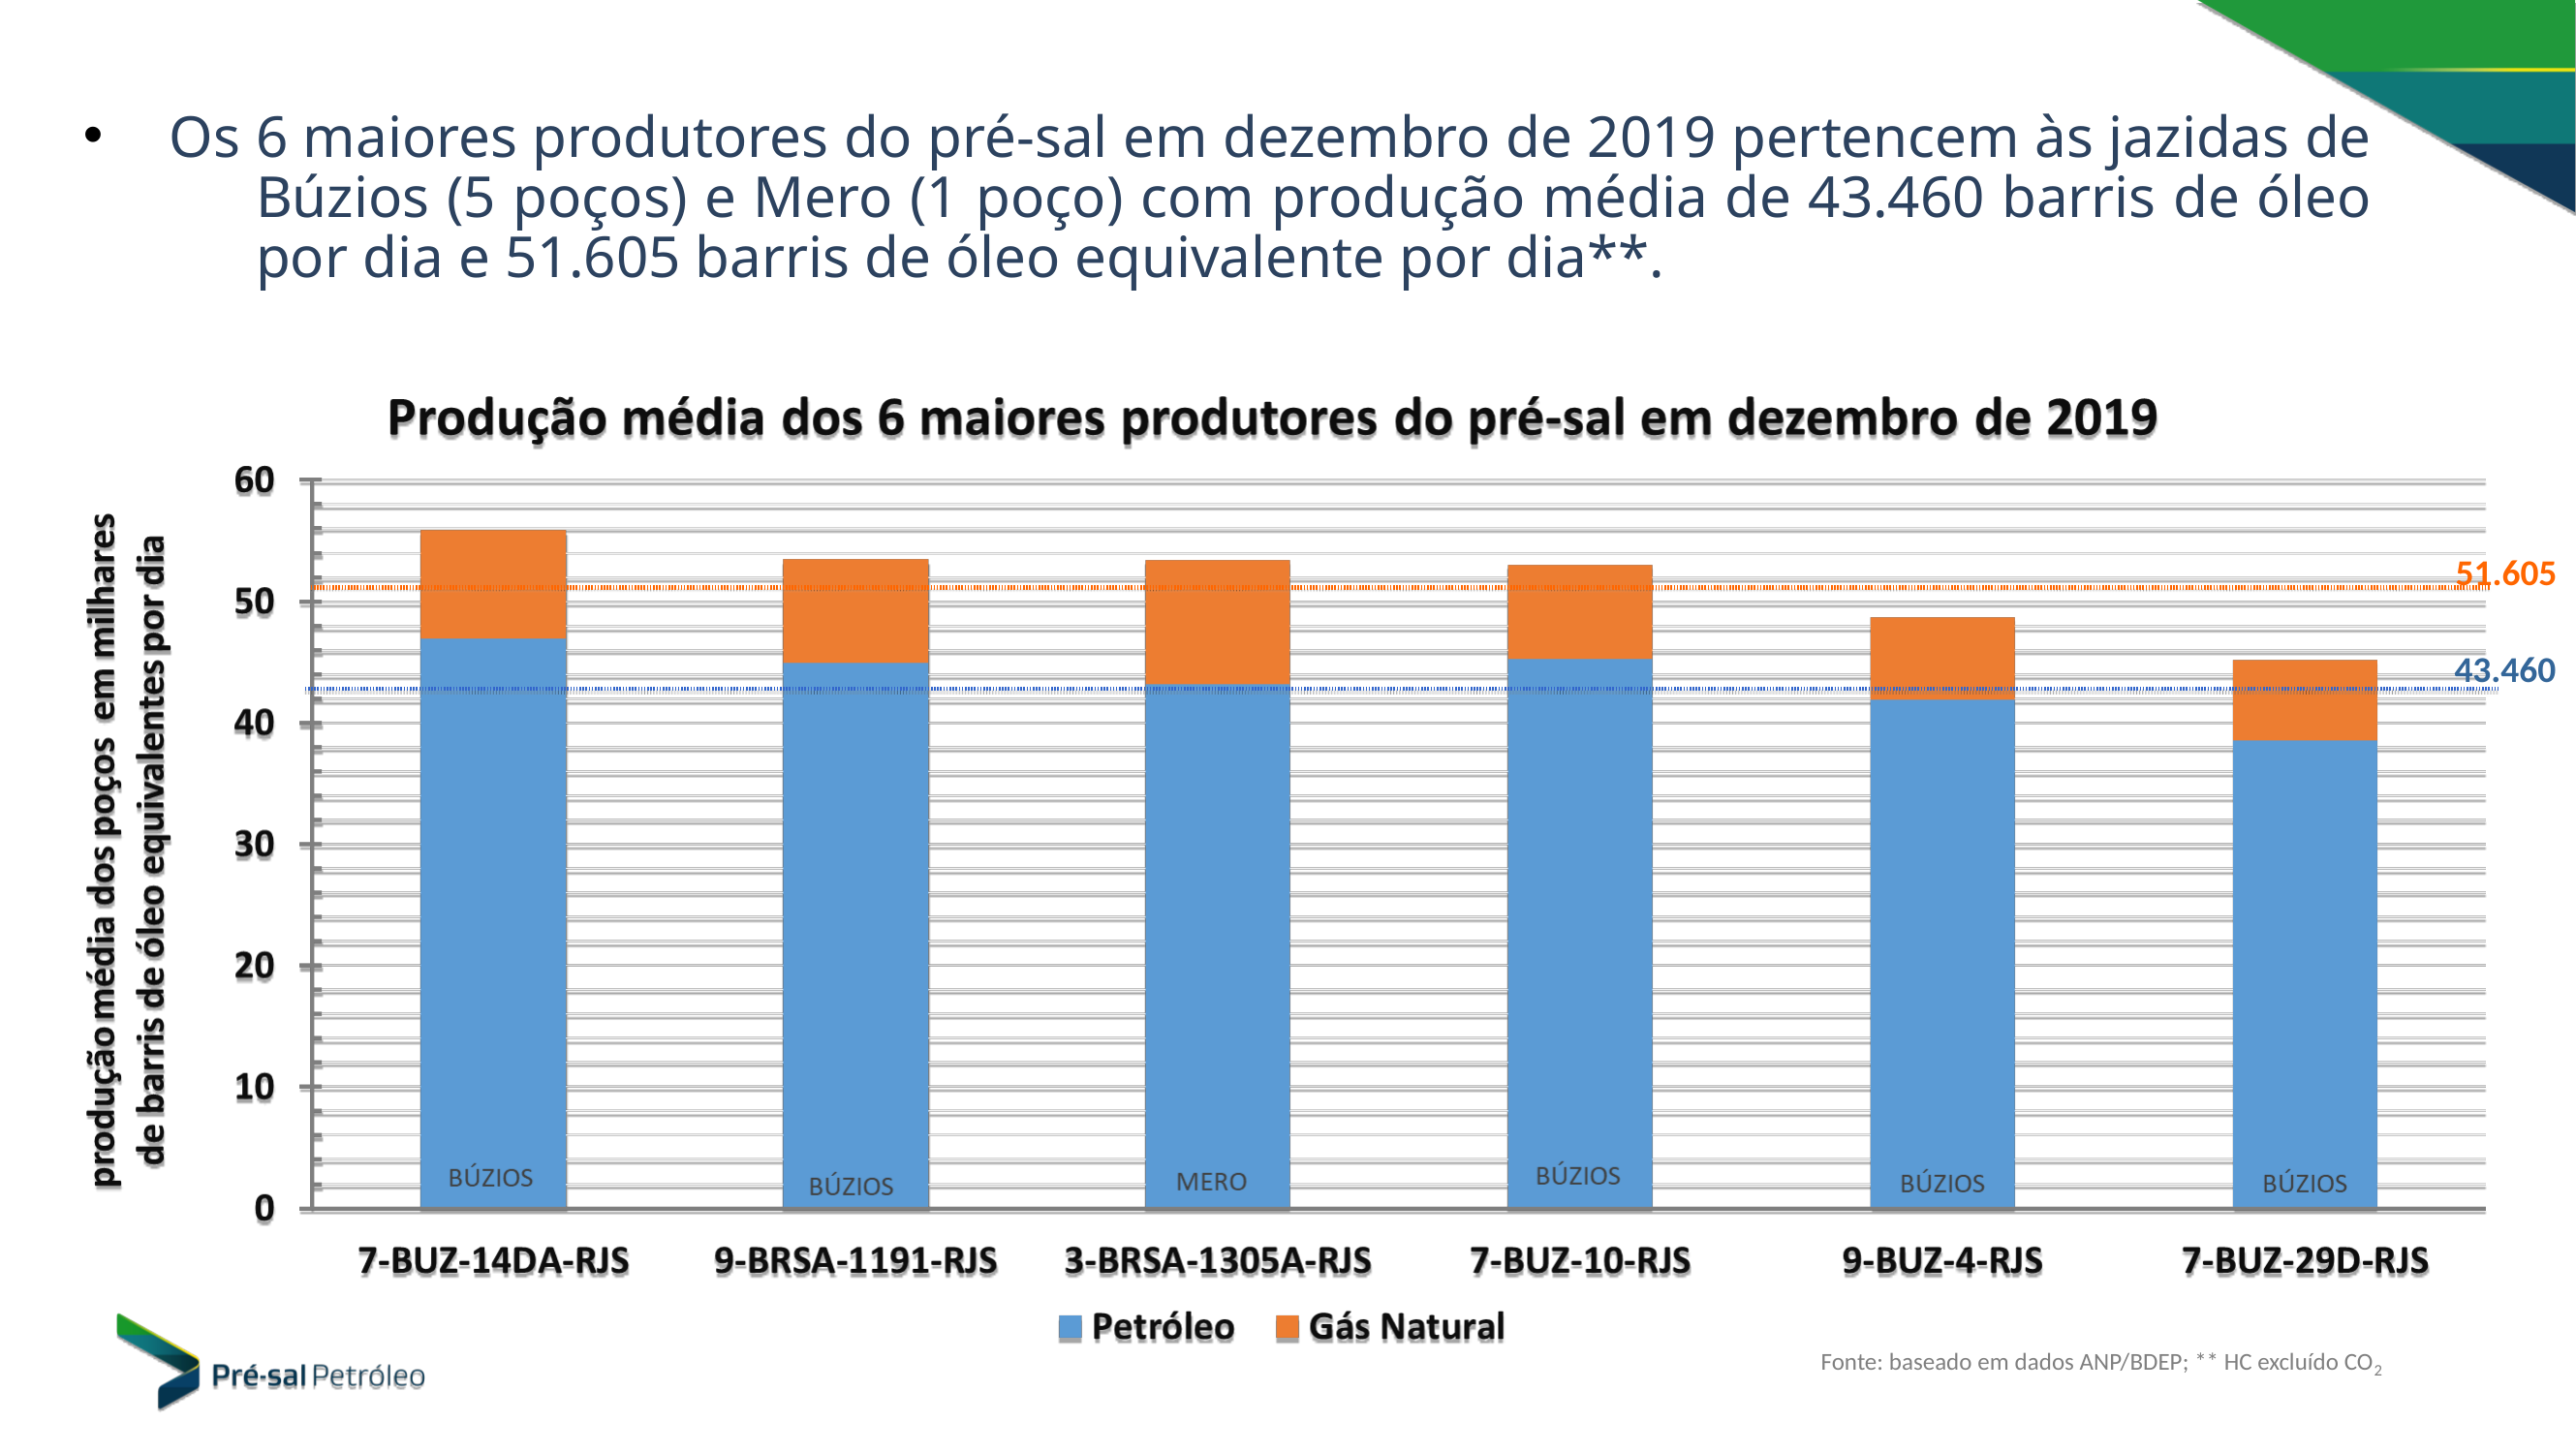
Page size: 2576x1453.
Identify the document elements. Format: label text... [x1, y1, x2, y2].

text_box 43.460 [2439, 638, 2576, 697]
text_box Fonte: baseado em dados ANP/BDEP; ** HC excluído CO2 [1806, 1338, 2407, 1383]
picture [9, 364, 2536, 1378]
text_box Os 6 maiores produtores do pré-sal em dezembro de 2019 pertencem às jazidas de Búzios (5 poços) e Mero (1 poço) com produção média de 43.460 barris de óleo por dia e 51.605 barris de óleo equivalente por dia**. [68, 100, 2387, 330]
text_box 51.605 [2440, 541, 2576, 601]
